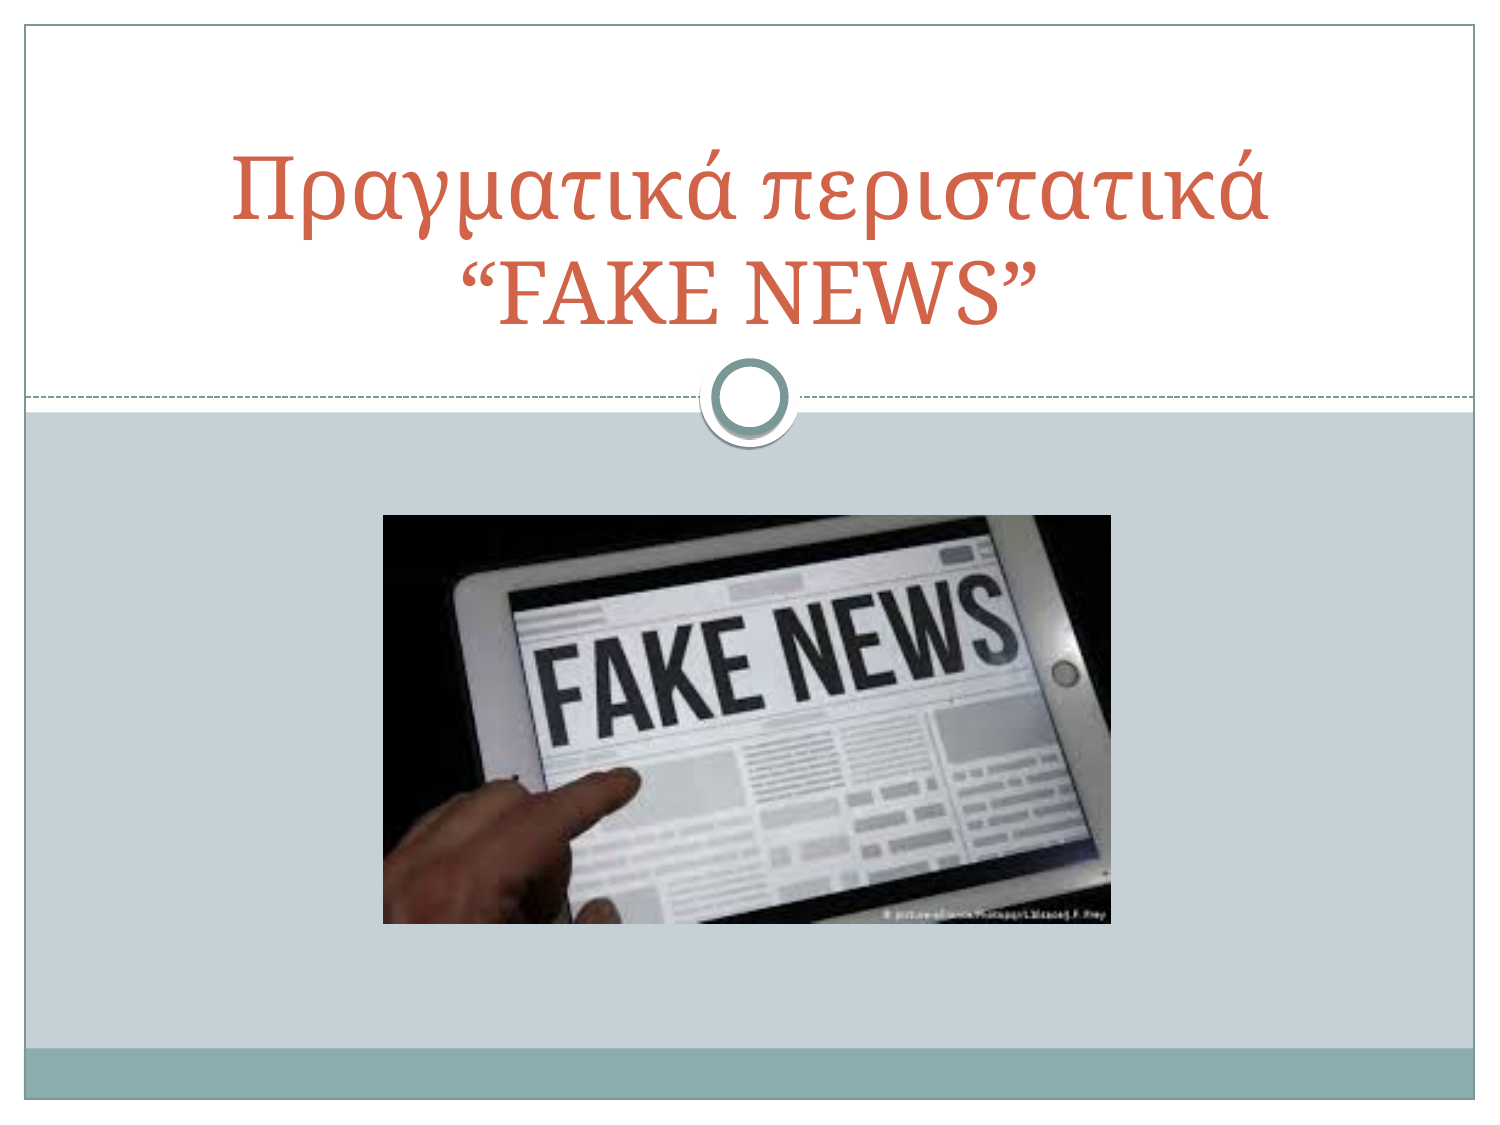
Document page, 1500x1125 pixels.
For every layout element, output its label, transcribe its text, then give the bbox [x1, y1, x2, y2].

title Πραγματικά περιστατικά “FAKE NEWS” [112, 62, 1388, 350]
picture [383, 515, 1111, 924]
